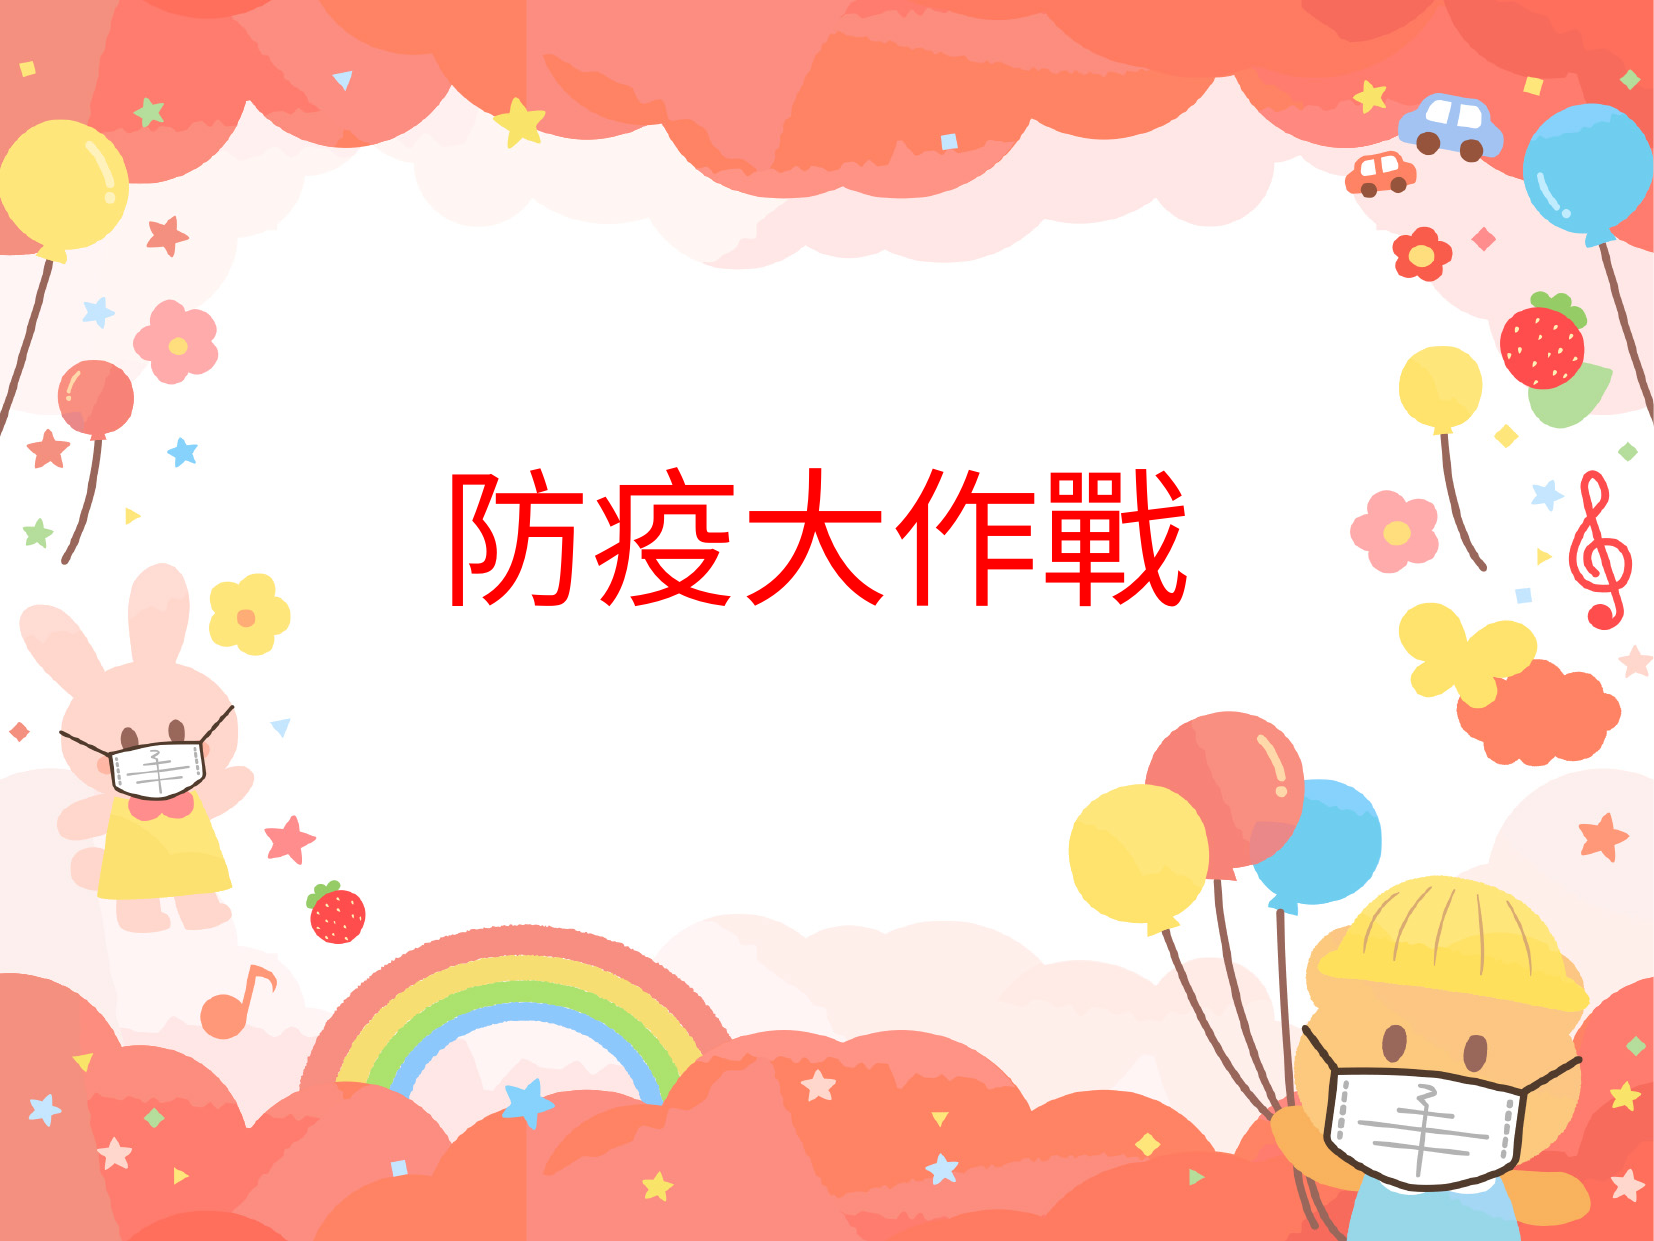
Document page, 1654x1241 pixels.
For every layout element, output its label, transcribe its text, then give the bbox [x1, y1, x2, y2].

picture [0, 0, 1654, 1241]
text_box 防疫大作戰 [425, 413, 1205, 729]
